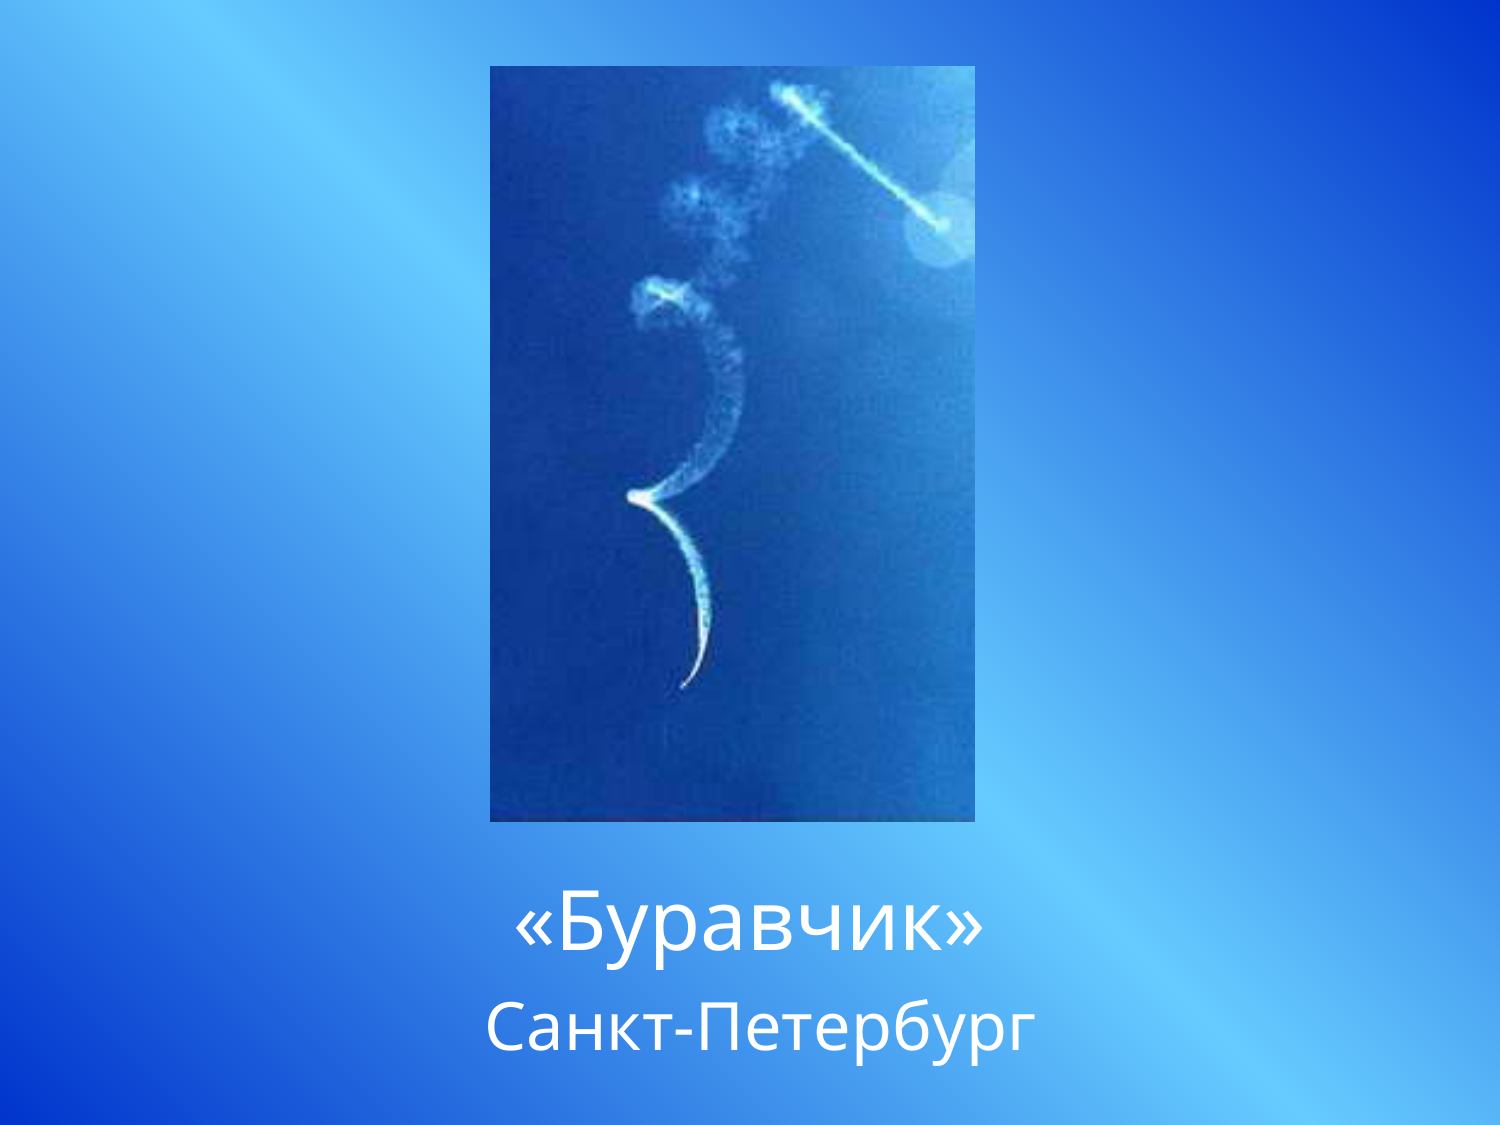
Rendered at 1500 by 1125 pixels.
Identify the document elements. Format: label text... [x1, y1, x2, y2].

text_box «Буравчик» Санкт-Петербург [112, 846, 1388, 1088]
picture [490, 66, 975, 822]
